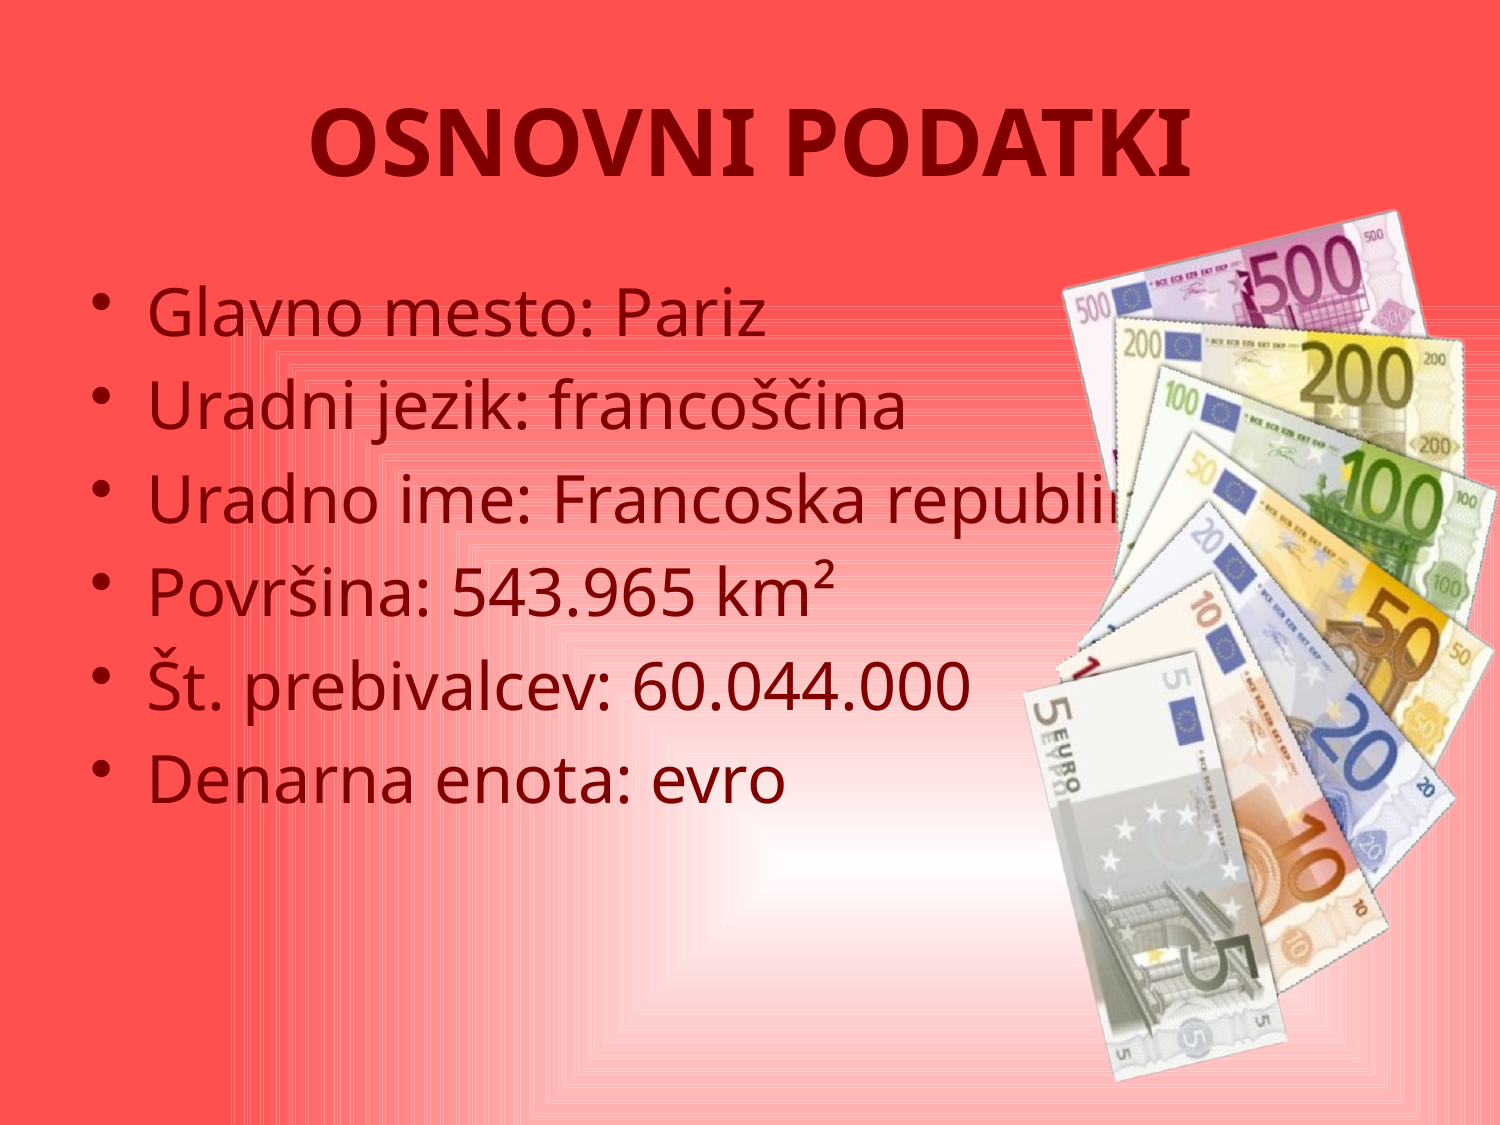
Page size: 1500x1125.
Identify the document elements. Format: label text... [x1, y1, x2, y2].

list Glavno mesto: Pariz Uradni jezik: francoščina Uradno ime: Francoska republika Površina: 543.965 km² Št. prebivalcev: 60.044.000 Denarna enota: evro [75, 262, 1142, 1005]
picture [924, 193, 1500, 1091]
title OSNOVNI PODATKI [75, 45, 1425, 233]
